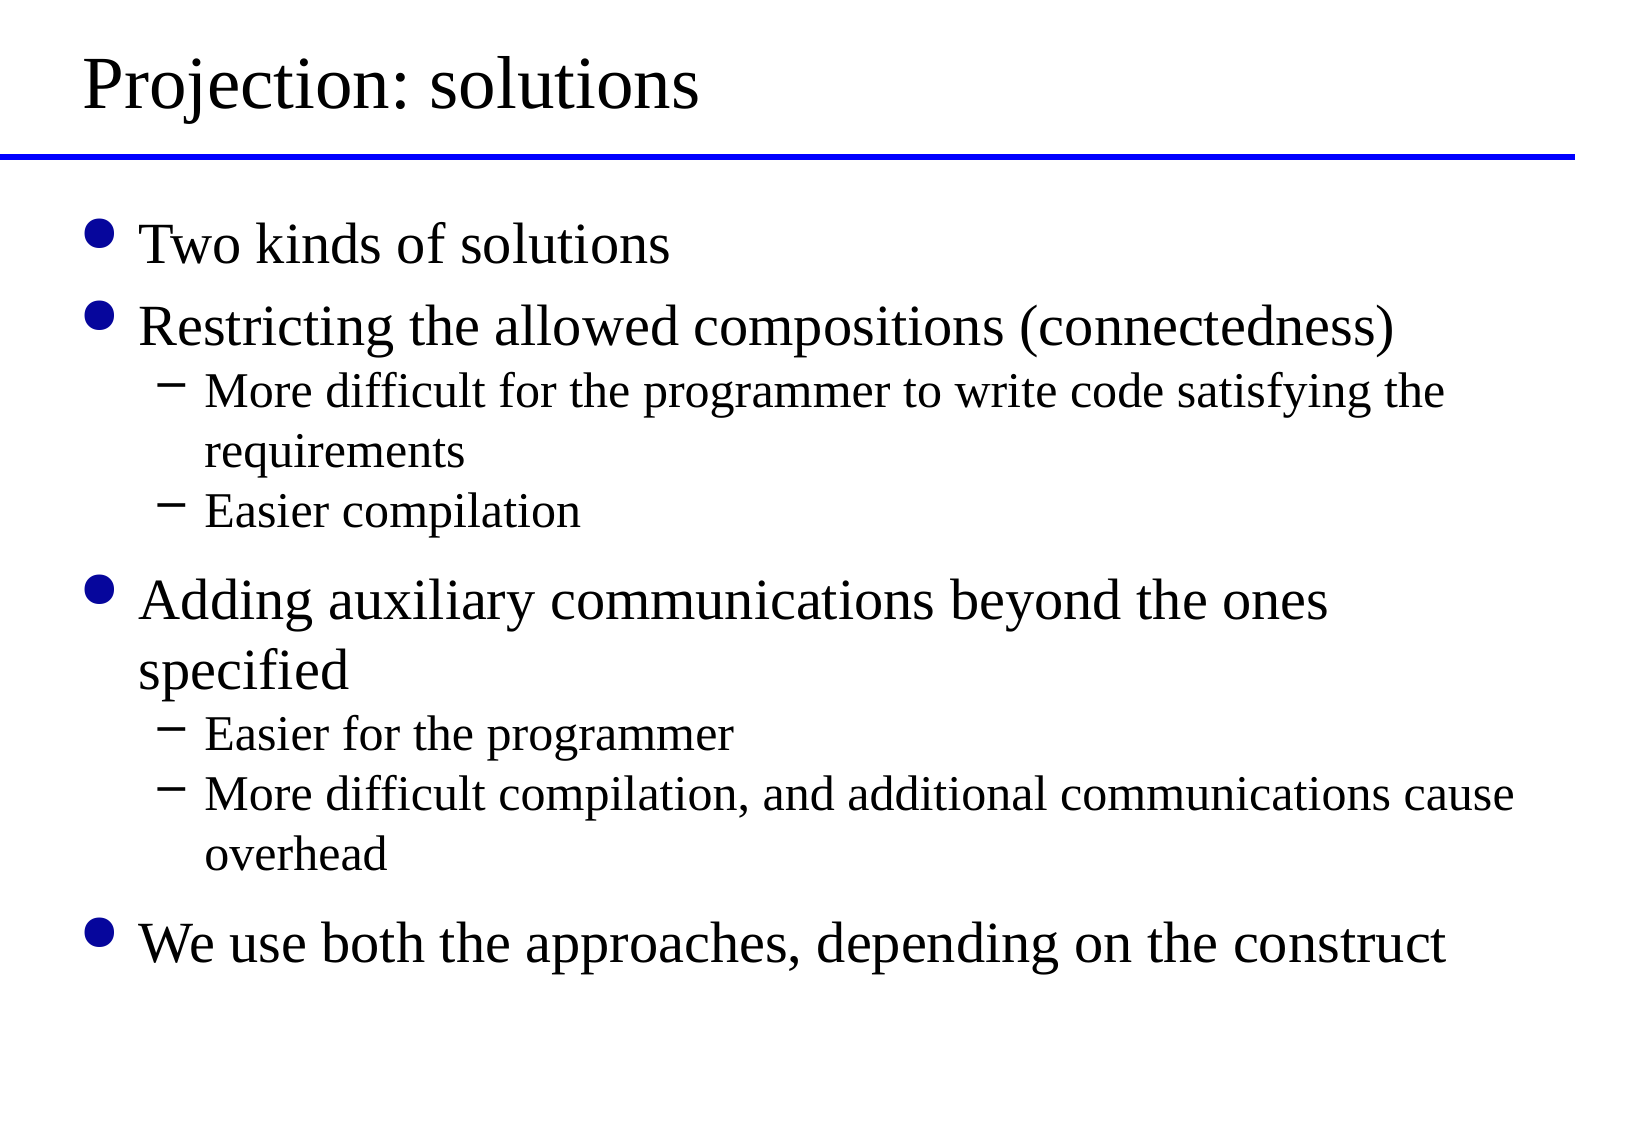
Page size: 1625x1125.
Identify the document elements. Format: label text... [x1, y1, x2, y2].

title Projection: solutions [67, 27, 1544, 131]
list Two kinds of solutions Restricting the allowed compositions (connectedness) More difficult for the programmer to write code satisfying the requirements Easier compilation Adding auxiliary communications beyond the ones specified Easier for the programmer More difficult compilation, and additional communications cause overhead We use both the approaches, depending on the construct [67, 198, 1546, 1061]
